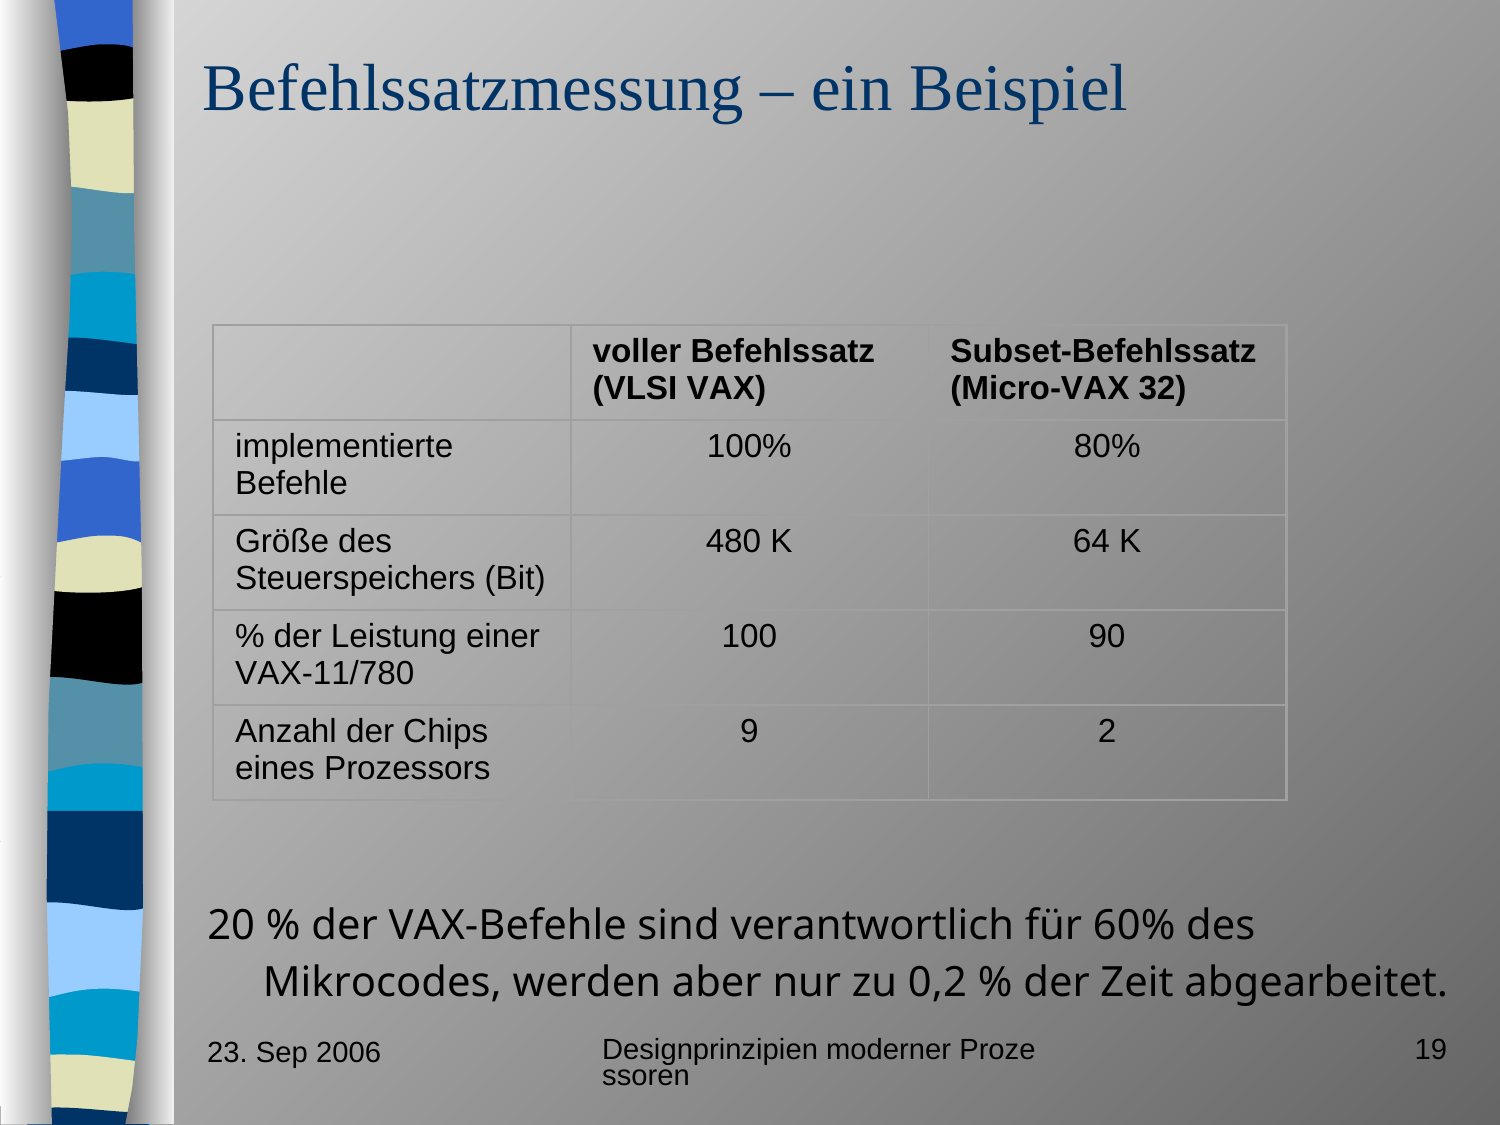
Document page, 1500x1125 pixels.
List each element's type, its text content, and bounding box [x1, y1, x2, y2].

text_box 90 [935, 611, 1279, 704]
text_box Subset-Befehlssatz (Micro-VAX 32) [935, 326, 1279, 419]
text_box 9 [577, 706, 921, 799]
list 20 % der VAX-Befehle sind verantwortlich für 60% des Mikrocodes, werden aber nur zu 0,2 % der Zeit abgearbeitet. [192, 887, 1468, 1013]
text_box voller Befehlssatz (VLSI VAX) [577, 326, 921, 419]
text_box 2 [935, 706, 1279, 799]
text_box 80% [935, 421, 1279, 514]
text_box 64 K [935, 516, 1279, 609]
text_box 480 K [577, 516, 921, 609]
text_box 100% [577, 421, 921, 514]
text_box implementierte Befehle [220, 421, 564, 514]
title Befehlssatzmessung – ein Beispiel [171, 0, 1447, 188]
text_box 100 [577, 611, 921, 704]
text_box Größe des Steuerspeichers (Bit) [220, 516, 564, 609]
text_box Anzahl der Chips eines Prozessors [220, 706, 564, 799]
text_box % der Leistung einer VAX-11/780 [220, 611, 564, 704]
